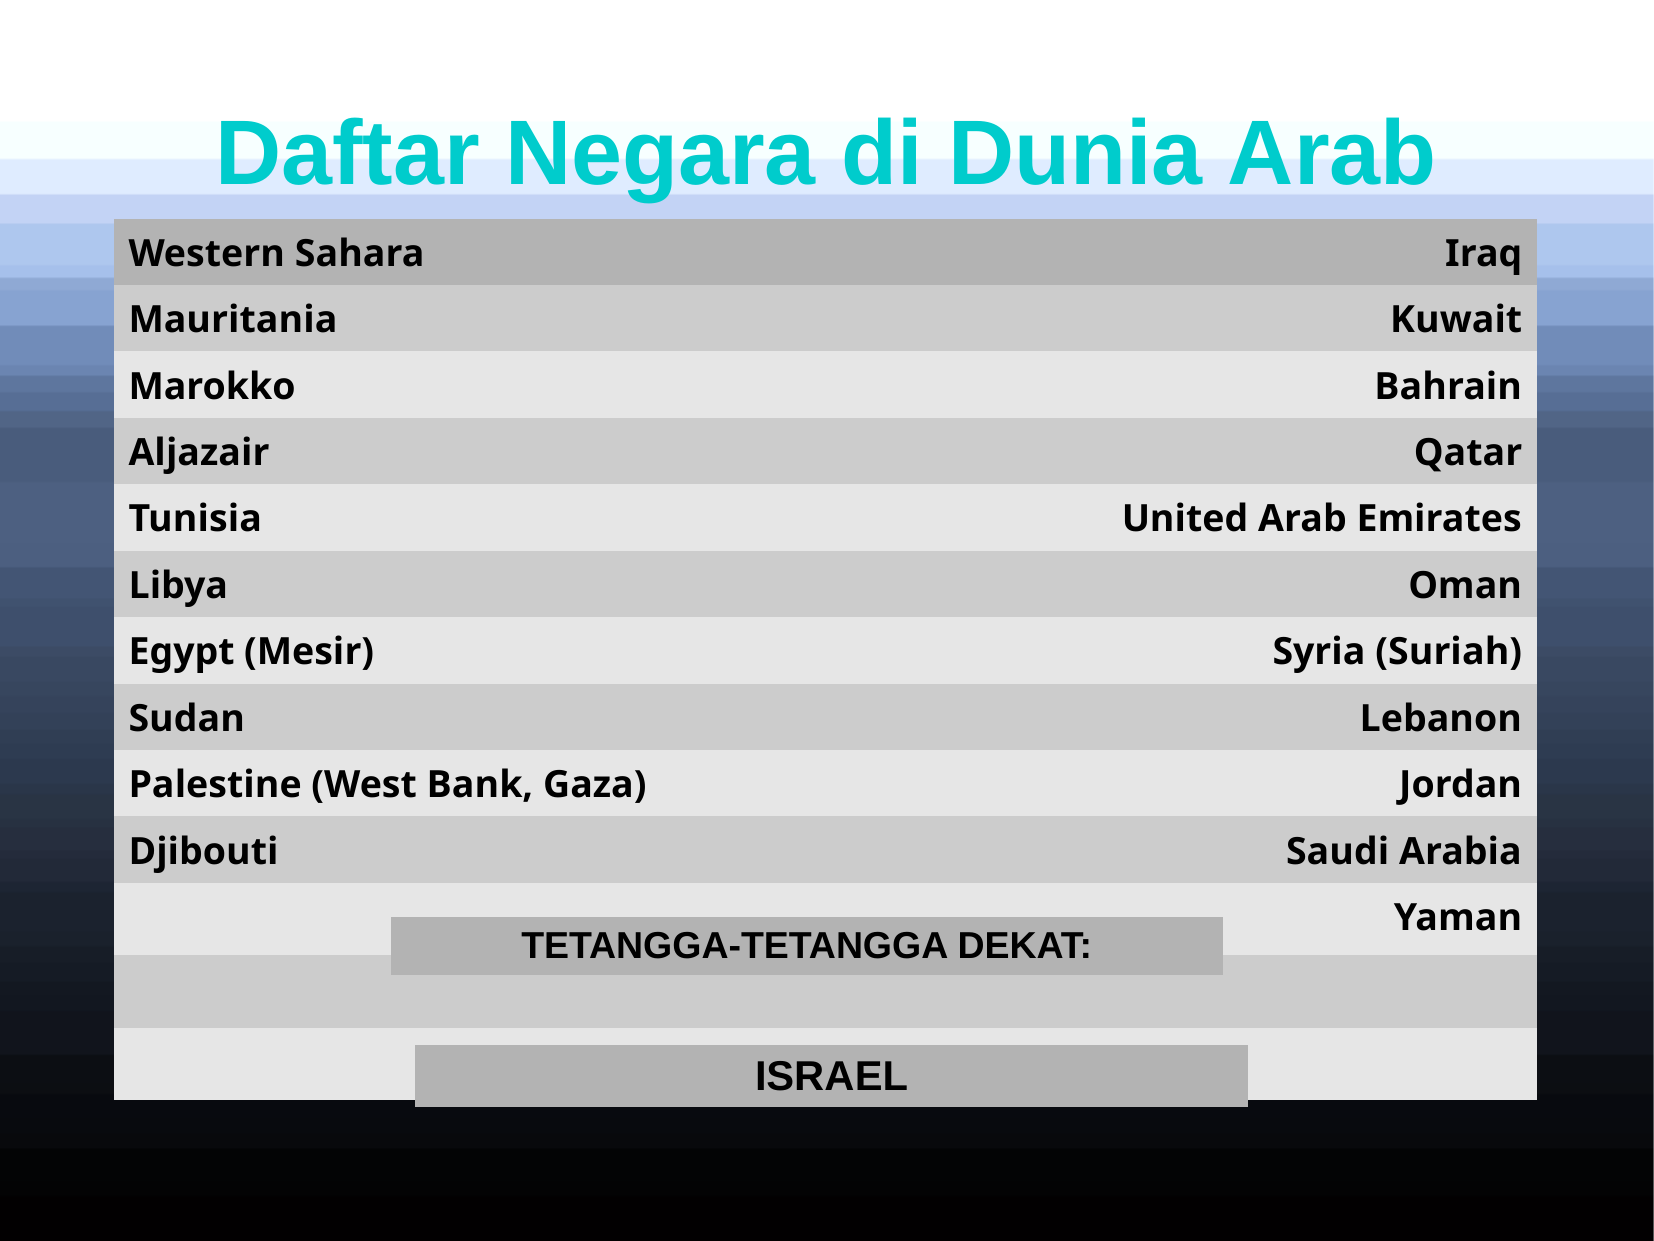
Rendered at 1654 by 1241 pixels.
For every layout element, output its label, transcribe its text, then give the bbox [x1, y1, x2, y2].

table_cell United Arab Emirates [825, 484, 1537, 551]
table_cell Djibouti [114, 816, 825, 883]
table_cell [114, 883, 825, 955]
table_cell Lebanon [825, 684, 1537, 750]
table_cell Bahrain [825, 351, 1537, 418]
title Daftar Negara di Dunia Arab [82, 49, 1571, 257]
table_cell Sudan [114, 684, 825, 750]
table_header Iraq [825, 219, 1537, 285]
table_cell Iran, Turki [825, 1028, 1537, 1100]
table_cell Qatar [825, 418, 1537, 484]
table_header Western Sahara [114, 219, 825, 285]
table_cell Saudi Arabia [825, 816, 1537, 883]
table_cell Libya [114, 551, 825, 617]
table_cell [114, 955, 825, 1028]
table_cell Kuwait [825, 285, 1537, 351]
table_cell Mauritania [114, 285, 825, 351]
table_cell Yaman [825, 883, 1537, 955]
table_cell Syria (Suriah) [825, 617, 1537, 684]
table_cell Jordan [825, 750, 1537, 816]
table_header TETANGGA-TETANGGA DEKAT: [391, 917, 1223, 975]
table_cell Palestine (West Bank, Gaza) [114, 750, 825, 816]
picture [0, 0, 1654, 1241]
table_cell [825, 955, 1537, 1028]
table_cell Oman [825, 551, 1537, 617]
table_header ISRAEL [415, 1045, 1248, 1107]
table_cell Tunisia [114, 484, 825, 551]
table_cell Egypt (Mesir) [114, 617, 825, 684]
table_cell Aljazair [114, 418, 825, 484]
table_cell Marokko [114, 351, 825, 418]
table_cell Mali, Ethiopia, [114, 1028, 825, 1100]
